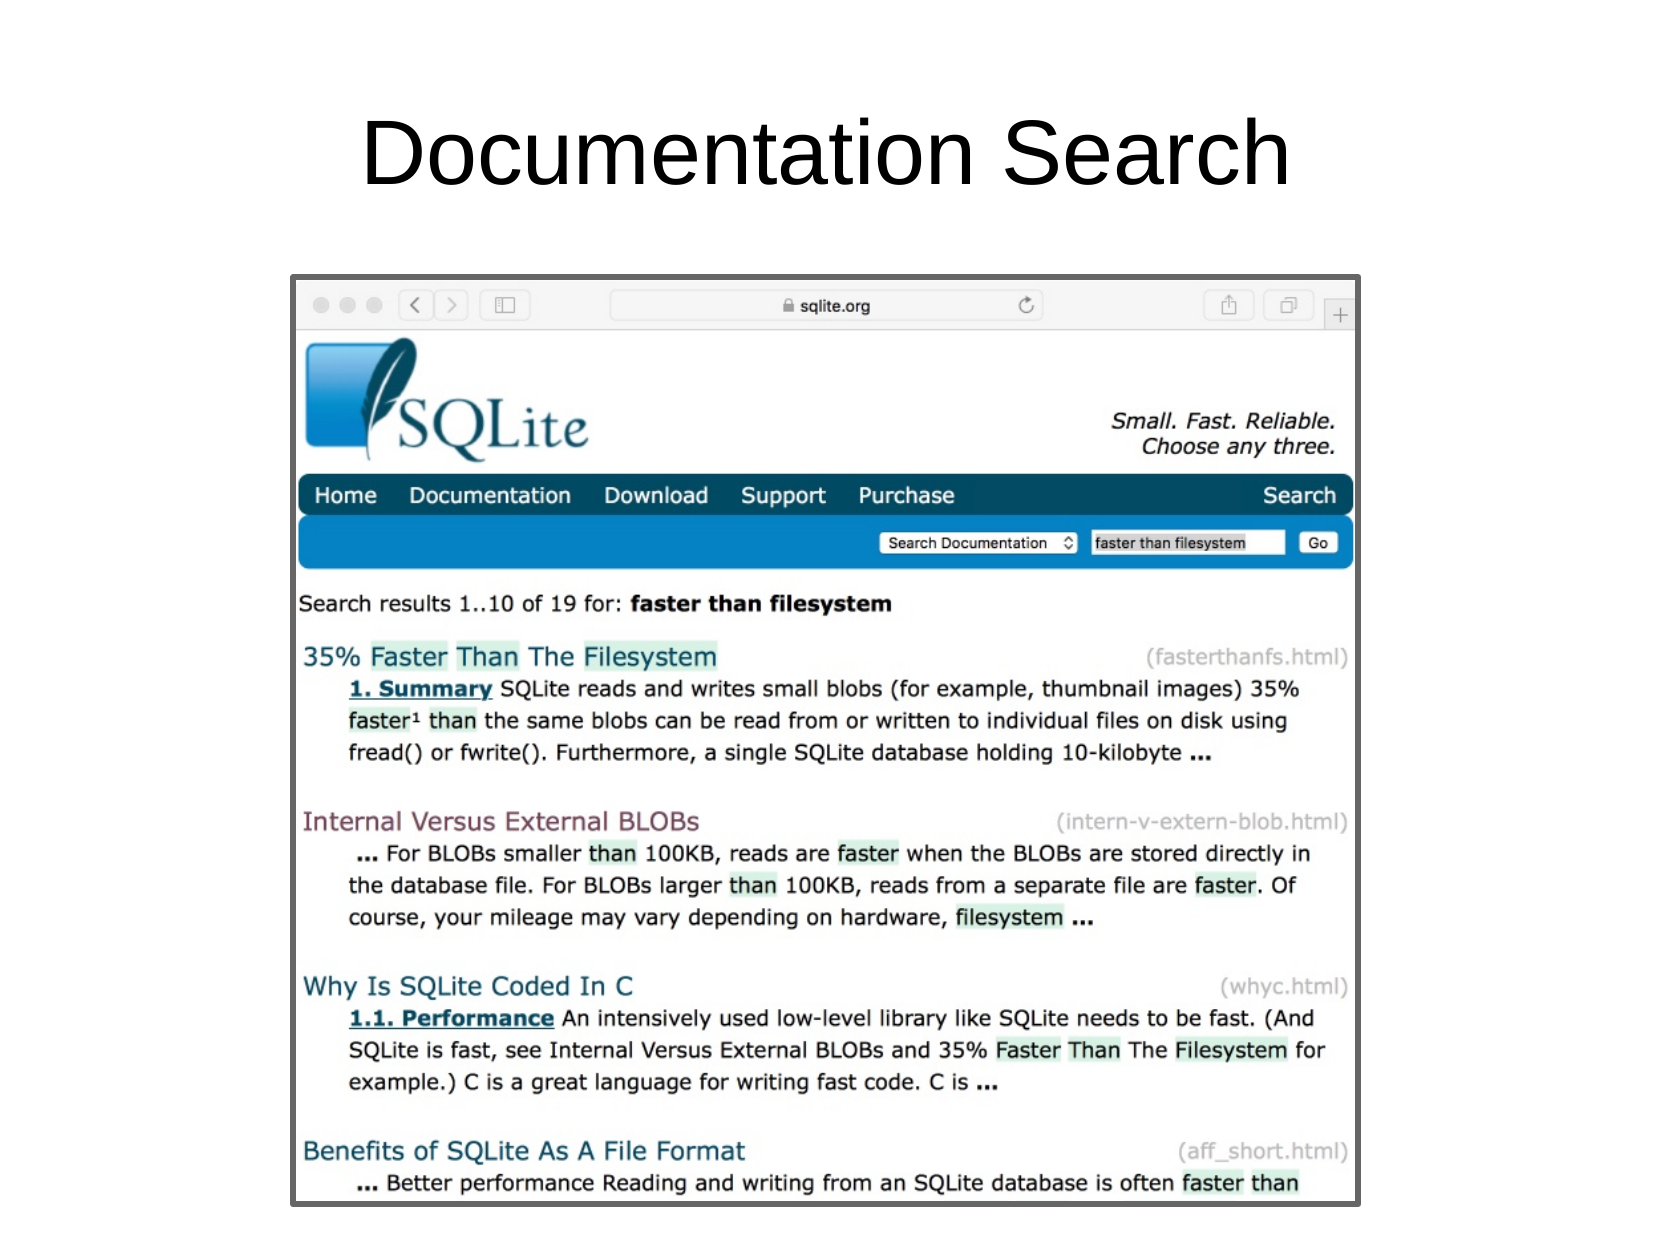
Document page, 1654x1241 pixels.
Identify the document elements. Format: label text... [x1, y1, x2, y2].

title Documentation Search [82, 49, 1571, 257]
picture [296, 280, 1356, 1202]
